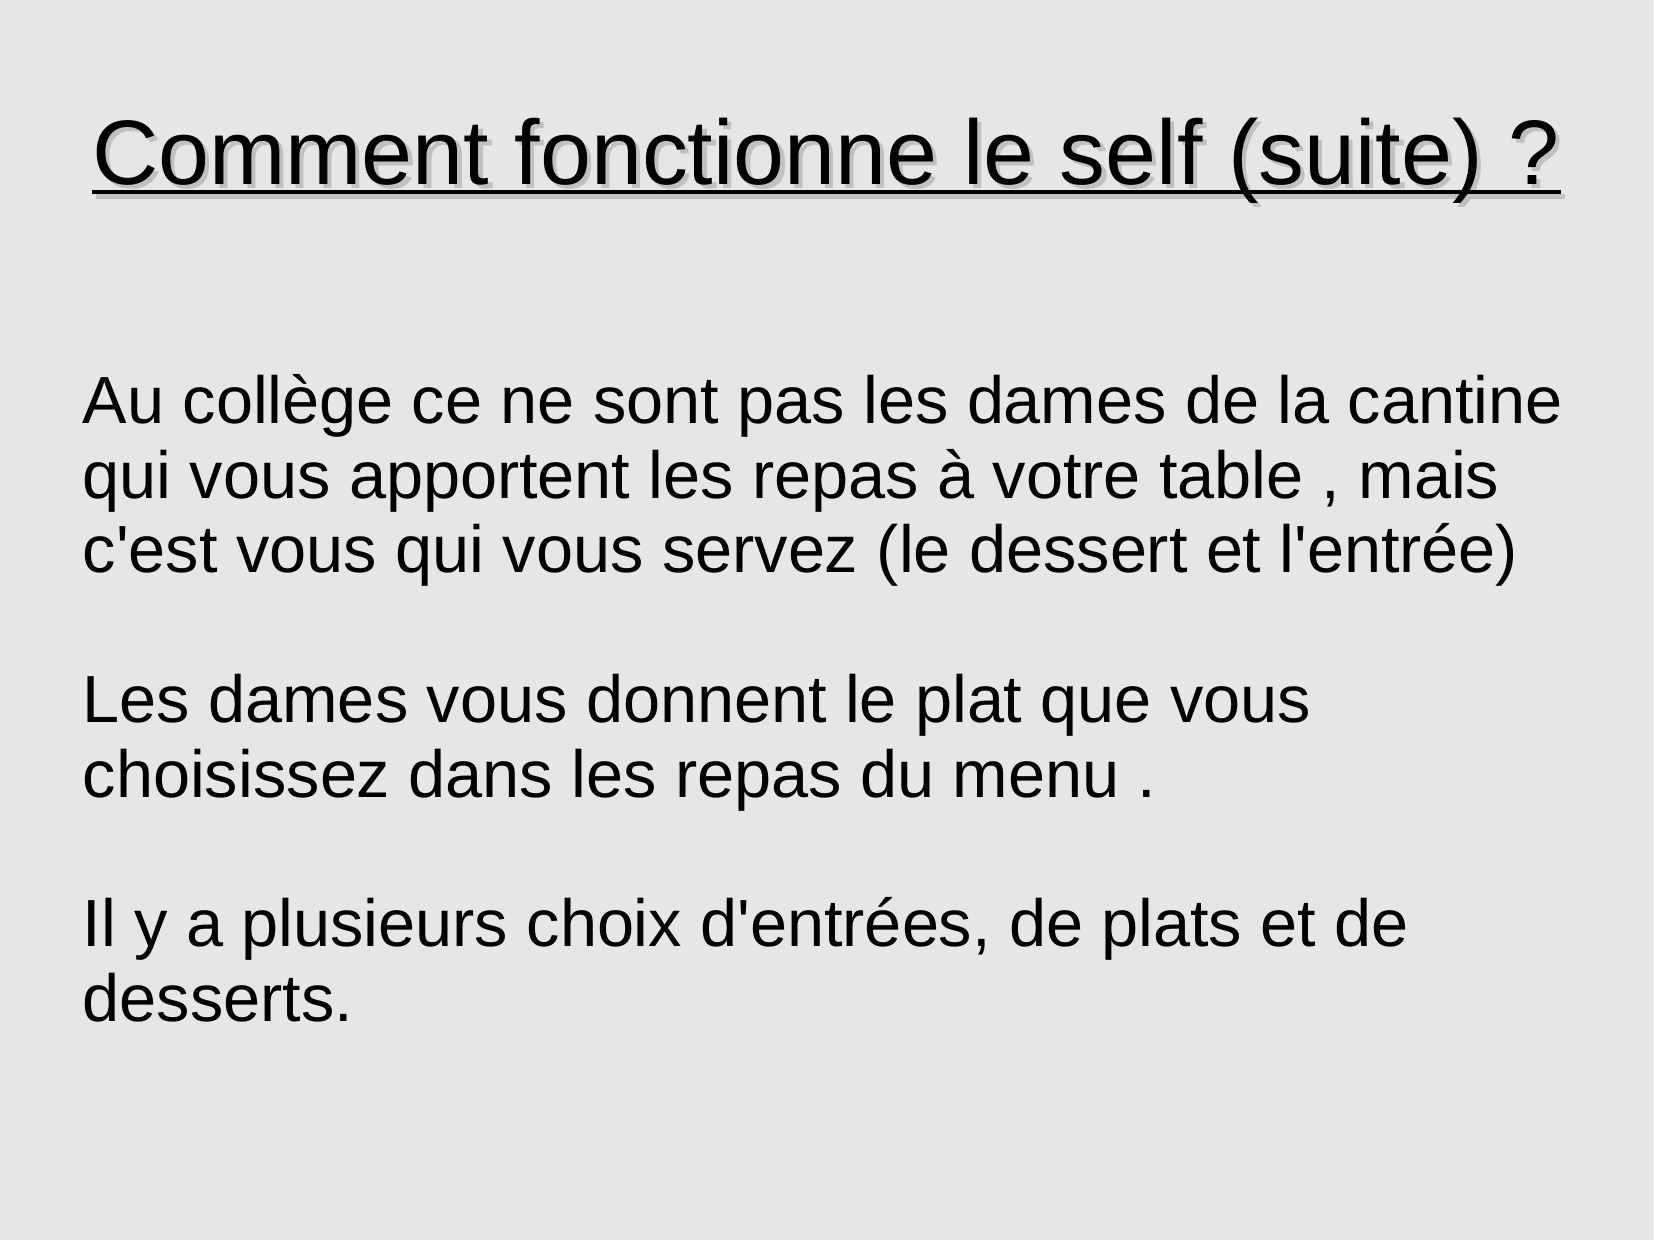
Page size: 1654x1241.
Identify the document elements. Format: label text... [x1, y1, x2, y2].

title Comment fonctionne le self (suite) ? [82, 56, 1571, 250]
subtitle Au collège ce ne sont pas les dames de la cantine qui vous apportent les repas à votre table , mais c'est vous qui vous servez (le dessert et l'entrée) Les dames vous donnent le plat que vous choisissez dans les repas du menu . Il y a plusieurs choix d'entrées, de plats et de desserts. [82, 297, 1571, 1102]
